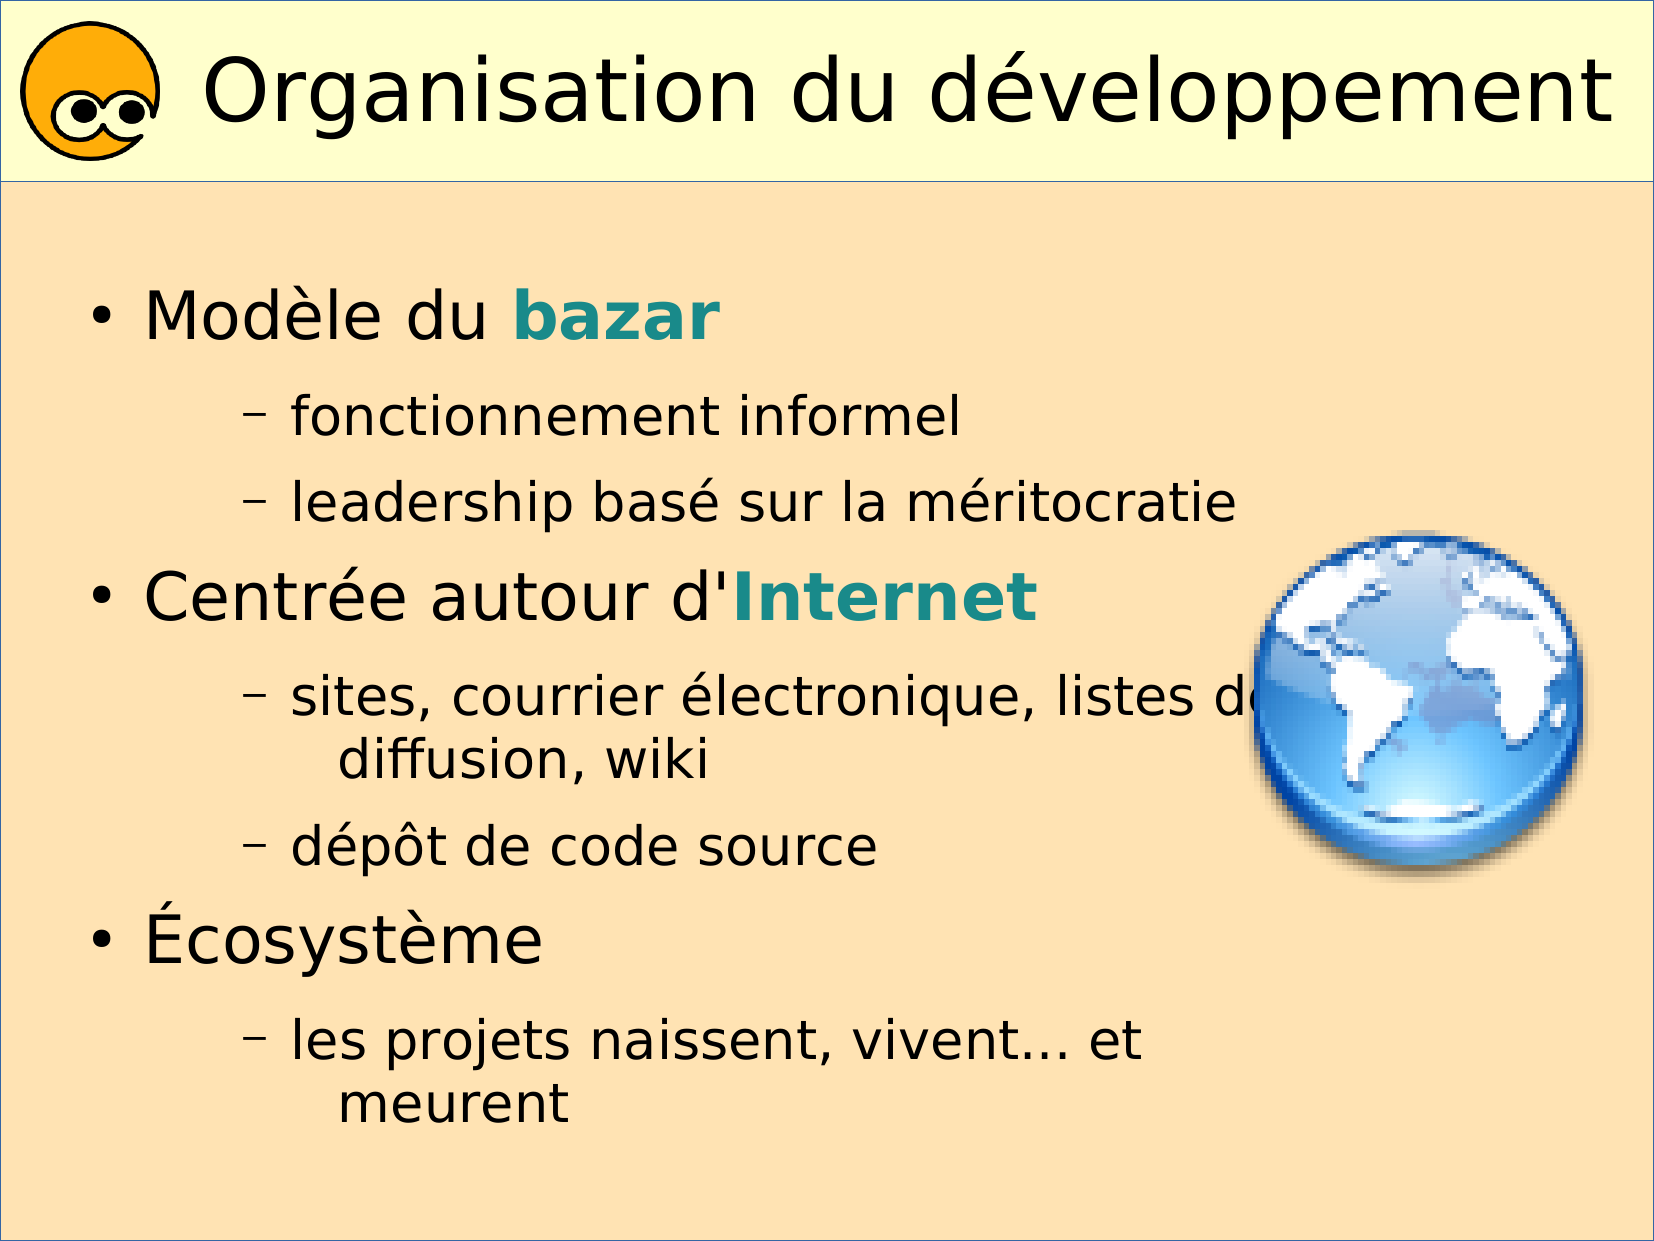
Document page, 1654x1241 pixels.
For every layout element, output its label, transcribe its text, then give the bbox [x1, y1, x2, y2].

list Modèle du bazar fonctionnement informel leadership basé sur la méritocratie Centrée autour d'Internet sites, courrier électronique, listes de diffusion, wiki dépôt de code source Écosystème les projets naissent, vivent... et meurent [54, 277, 1373, 1096]
picture [20, 21, 160, 161]
title Organisation du développement [162, 29, 1654, 153]
picture [1244, 525, 1594, 907]
